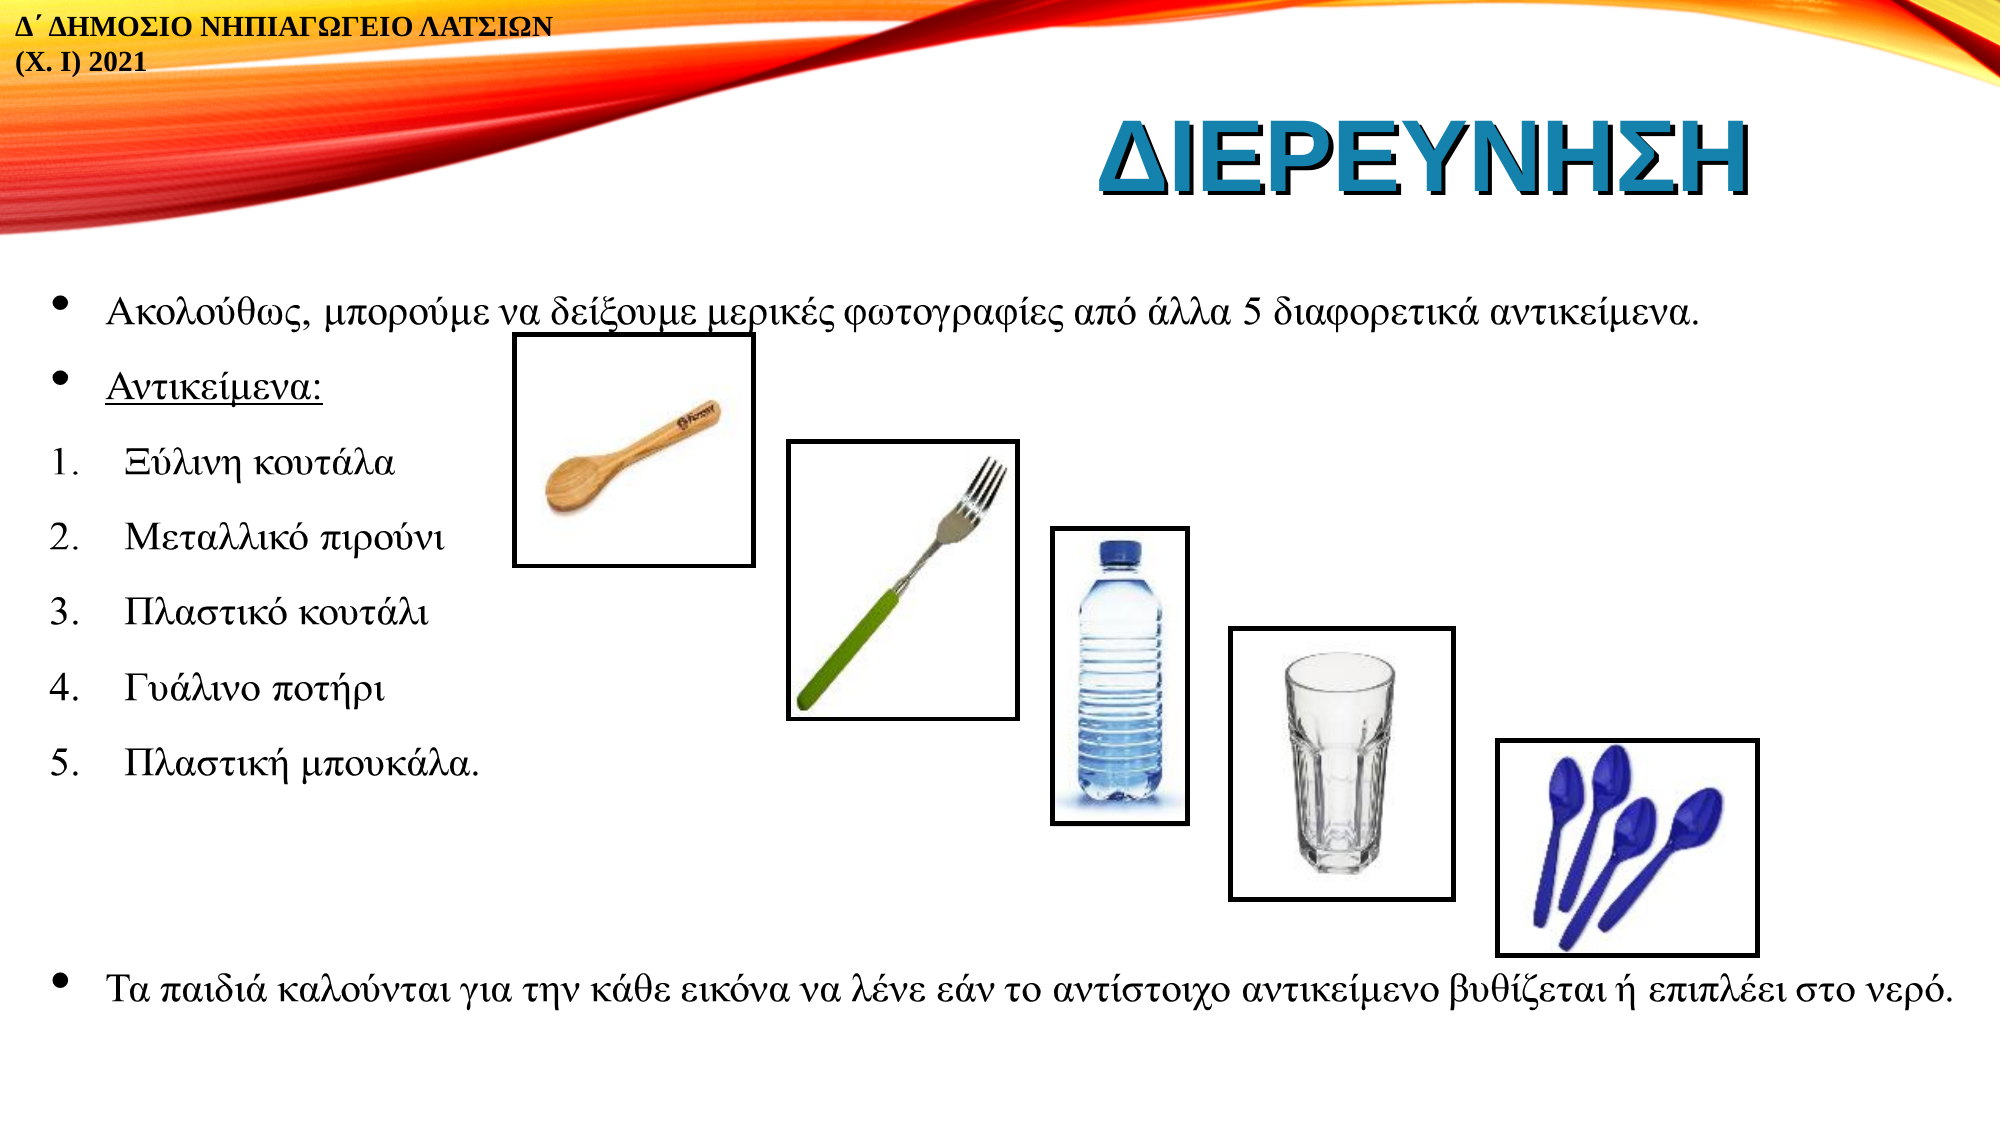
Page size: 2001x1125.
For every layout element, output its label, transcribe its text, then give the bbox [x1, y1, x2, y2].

text_box Δ΄ ΔΗΜΟΣΙΟ ΝΗΠΙΑΓΩΓΕΙΟ ΛΑΤΣΙΩΝ (Χ. Ι) 2021 [0, 0, 733, 86]
title ΔΙΕΡΕΥΝΗΣΗ [1080, 52, 1804, 252]
picture [37, 252, 1971, 1088]
